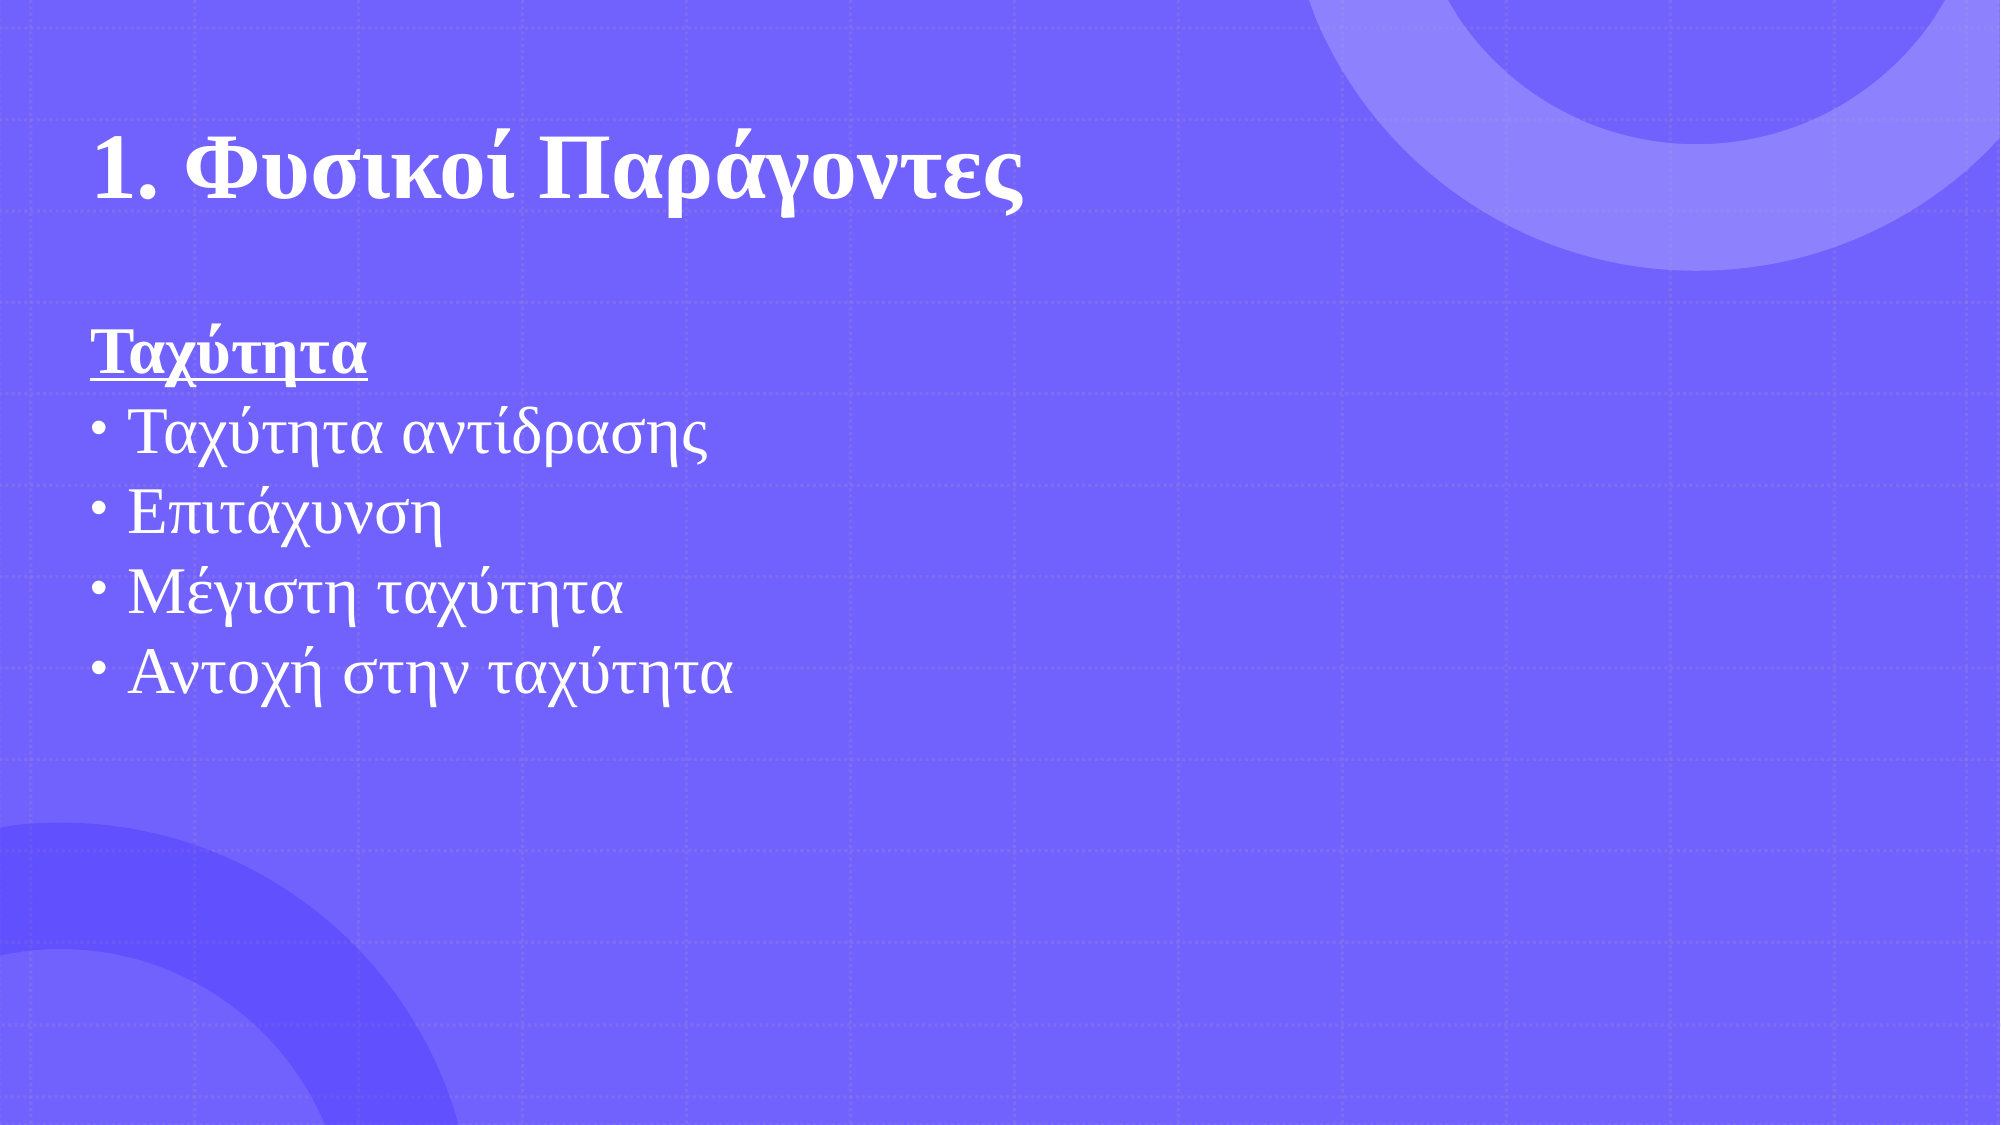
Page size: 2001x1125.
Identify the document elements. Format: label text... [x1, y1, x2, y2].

list Ταχύτητα Ταχύτητα αντίδρασης Επιτάχυνση Μέγιστη ταχύτητα Αντοχή στην ταχύτητα [75, 299, 1835, 1014]
title 1. Φυσικοί Παράγοντες [75, 59, 1835, 278]
